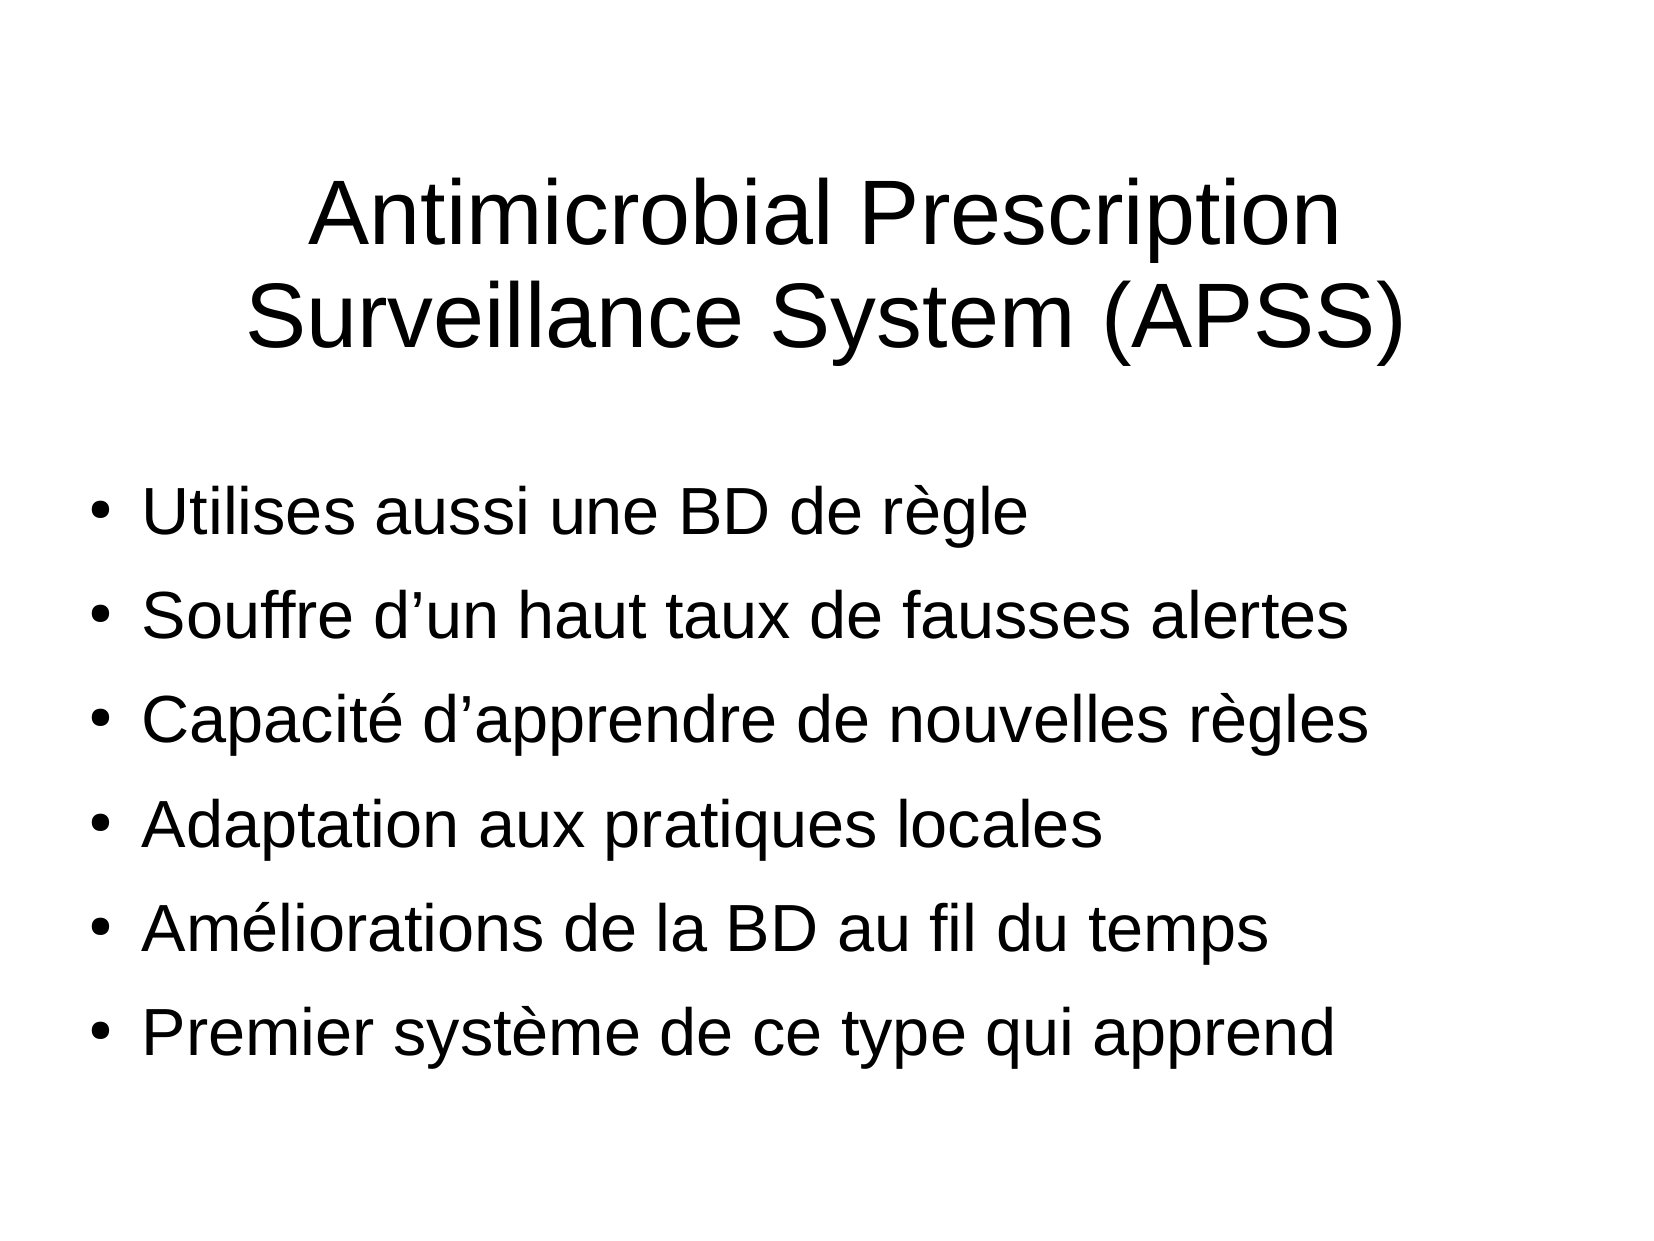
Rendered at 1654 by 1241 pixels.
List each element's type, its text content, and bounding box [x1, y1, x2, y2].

title Antimicrobial Prescription Surveillance System (APSS) [82, 160, 1571, 368]
list Utilises aussi une BD de règle Souffre d’un haut taux de fausses alertes Capacité d’apprendre de nouvelles règles Adaptation aux pratiques locales Améliorations de la BD au fil du temps Premier système de ce type qui apprend [70, 473, 1559, 1193]
